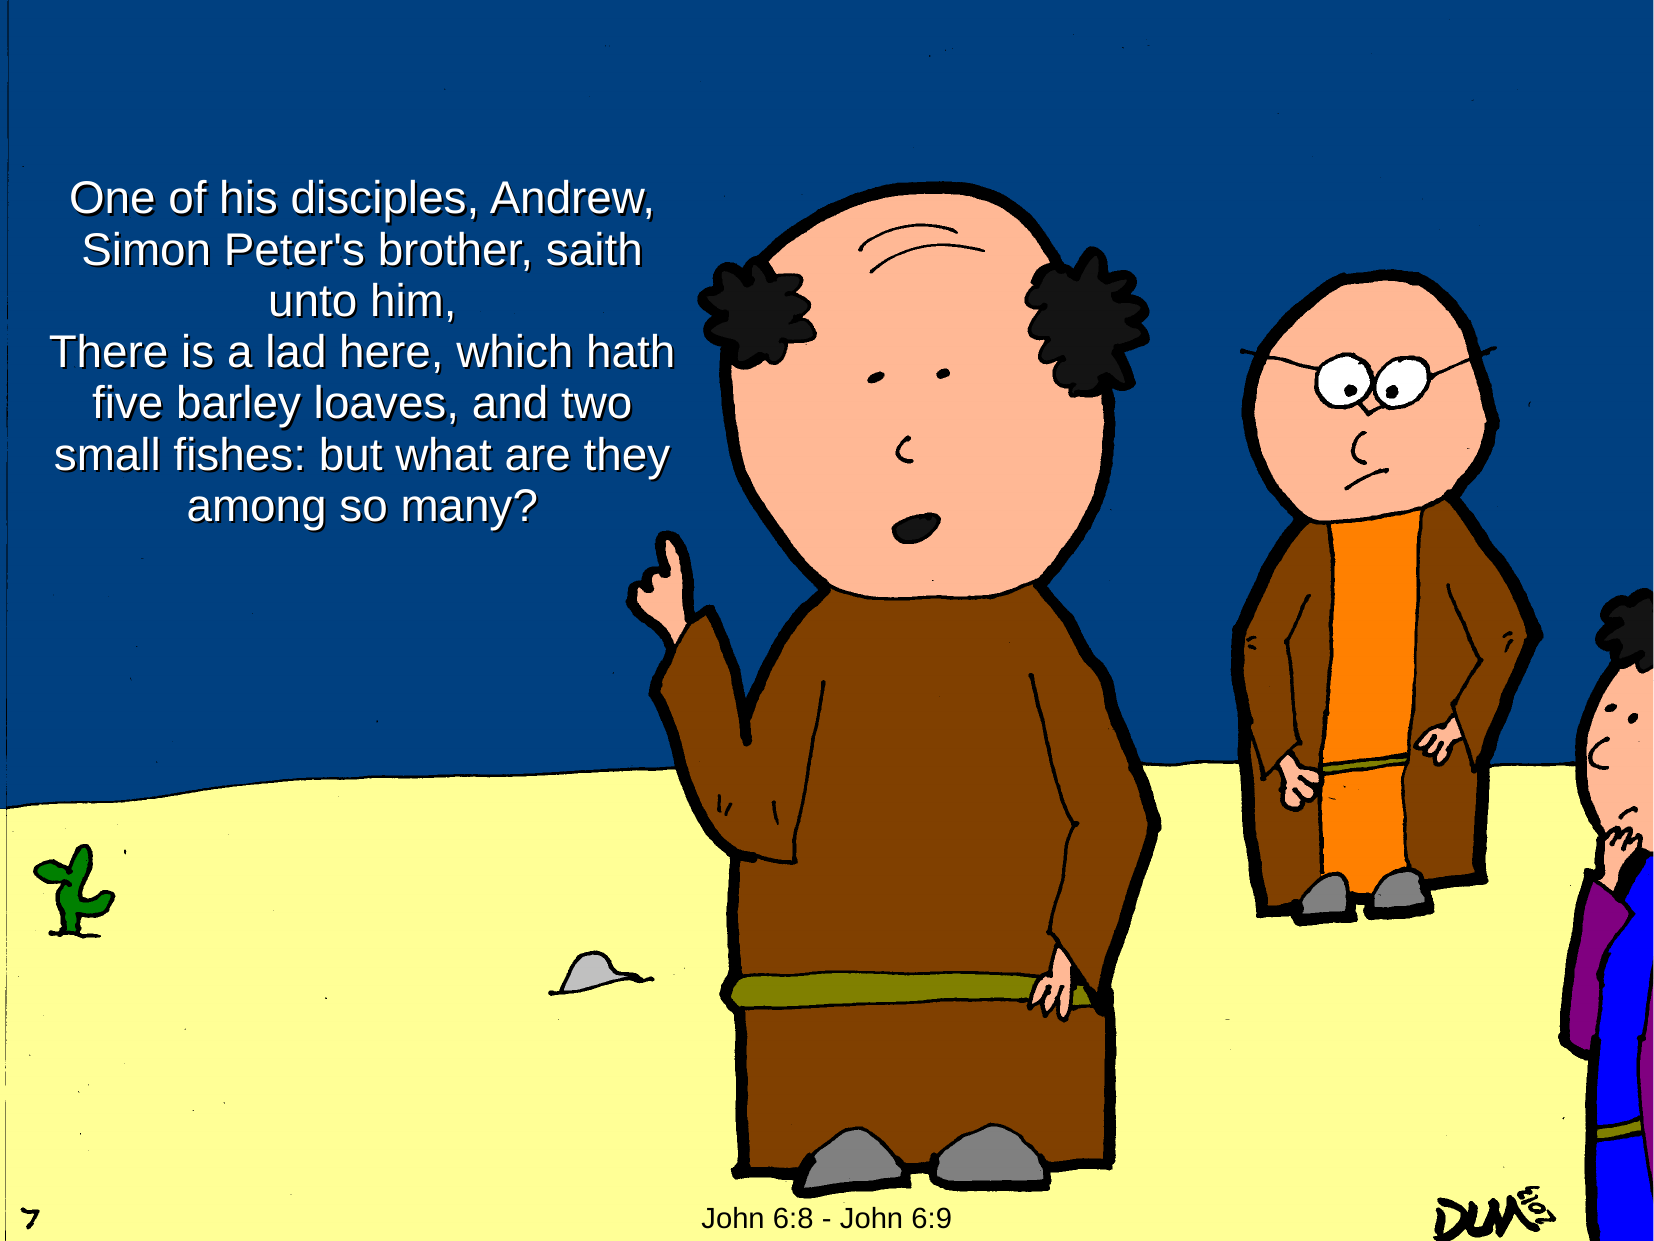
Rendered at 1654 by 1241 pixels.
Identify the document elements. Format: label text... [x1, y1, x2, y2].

text_box John 6:8 - John 6:9 [684, 1161, 970, 1241]
text_box One of his disciples, Andrew, Simon Peter's brother, saith unto him, There is a lad here, which hath five barley loaves, and two small fishes: but what are they among so many? [19, 165, 706, 616]
picture [0, 0, 1654, 1241]
